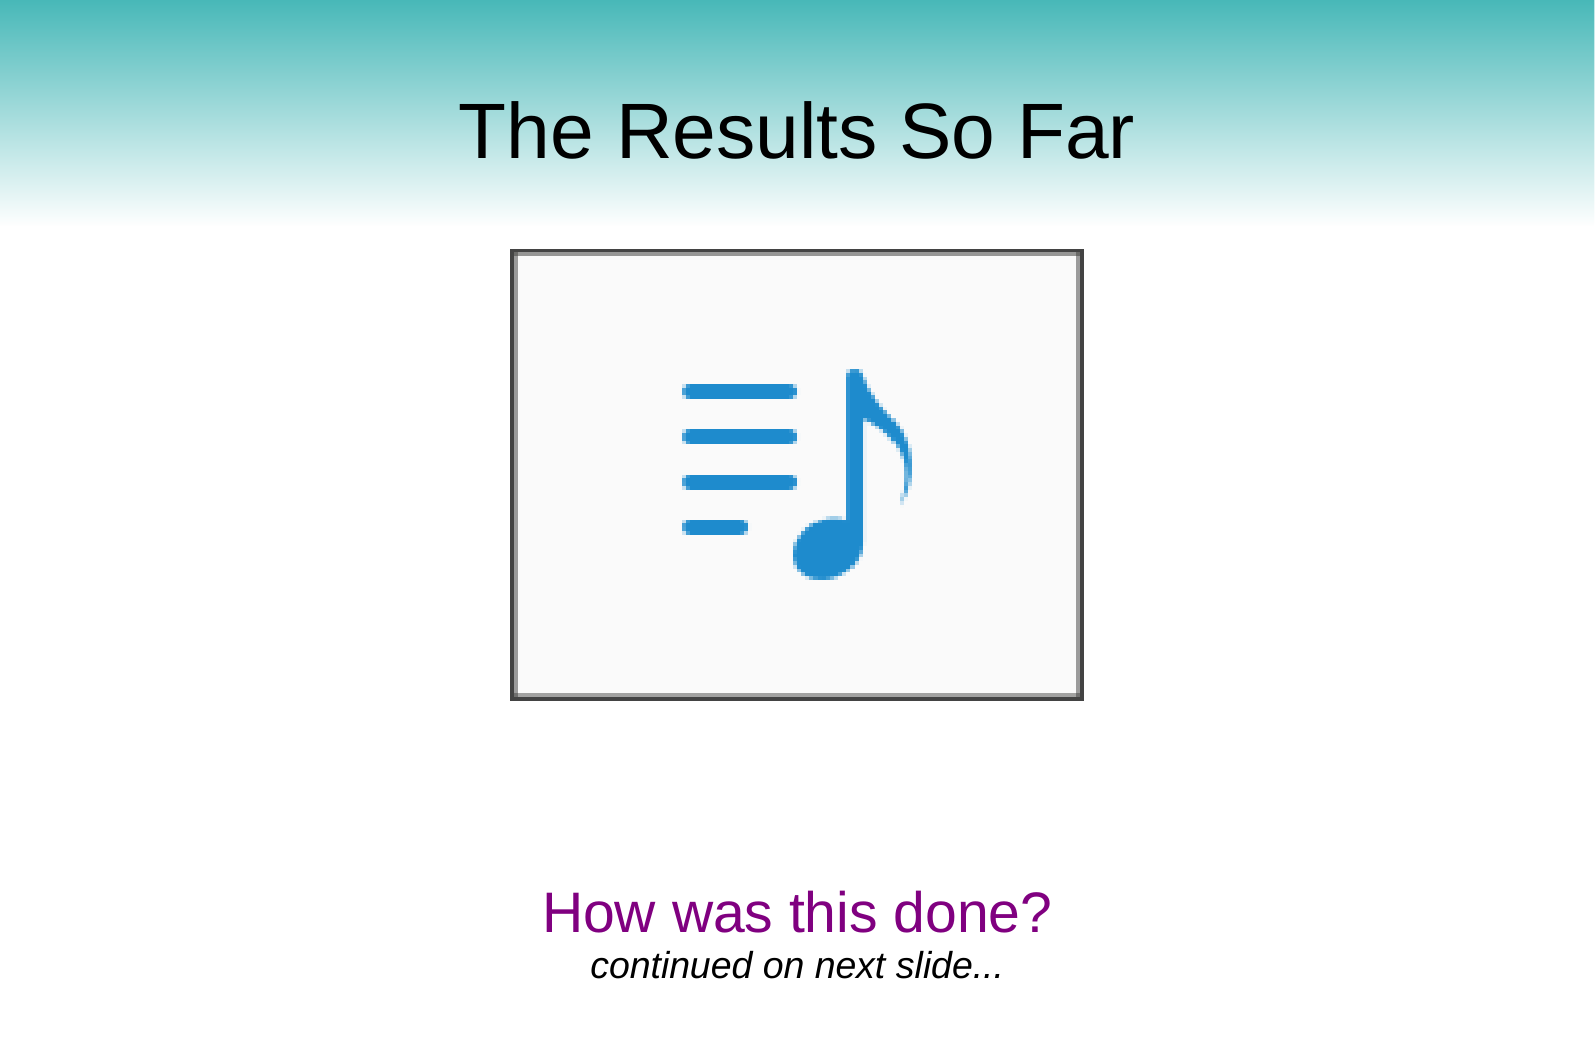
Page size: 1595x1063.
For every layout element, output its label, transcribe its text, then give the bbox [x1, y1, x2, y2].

title The Results So Far [79, 42, 1515, 220]
text_box How was this done? continued on next slide... [495, 881, 1099, 987]
text_box [509, 248, 1086, 702]
text_box [0, 0, 1595, 226]
